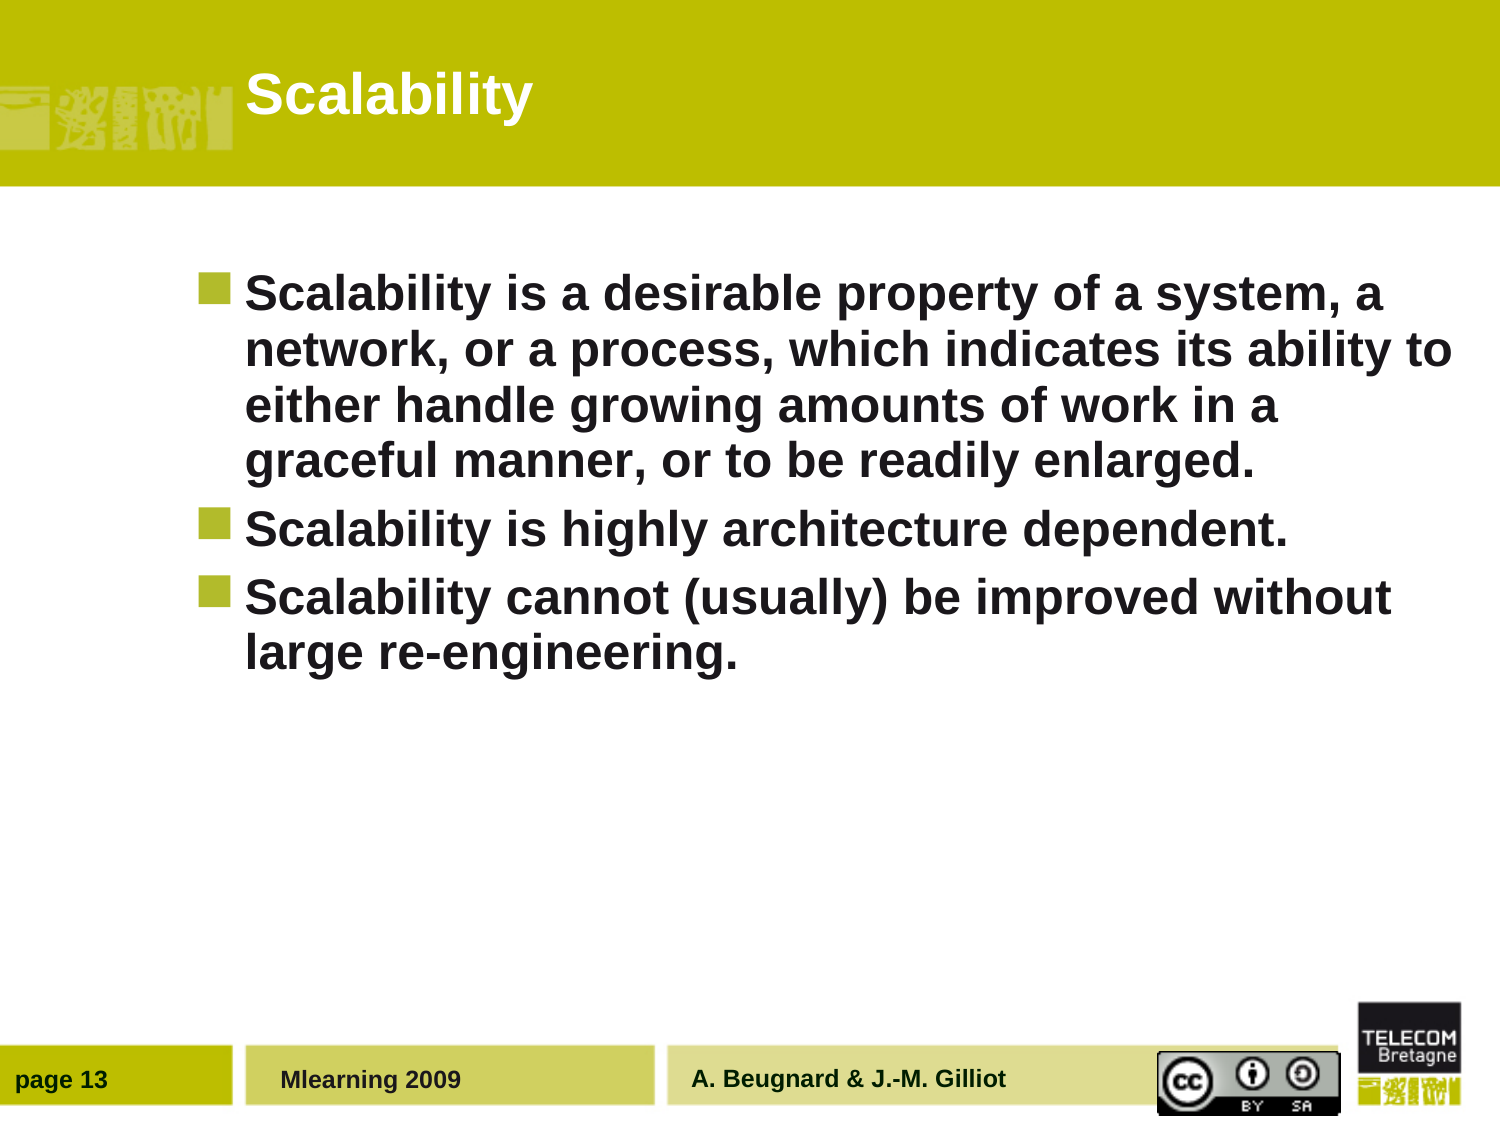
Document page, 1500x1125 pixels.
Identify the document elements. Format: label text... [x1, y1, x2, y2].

picture [0, 0, 1500, 1125]
title Scalability [245, 31, 1459, 158]
list Scalability is a desirable property of a system, a network, or a process, which indicates its ability to either handle growing amounts of work in a graceful manner, or to be readily enlarged. Scalability is highly architecture dependent. Scalability cannot (usually) be improved without large re-engineering. [200, 265, 1459, 1002]
